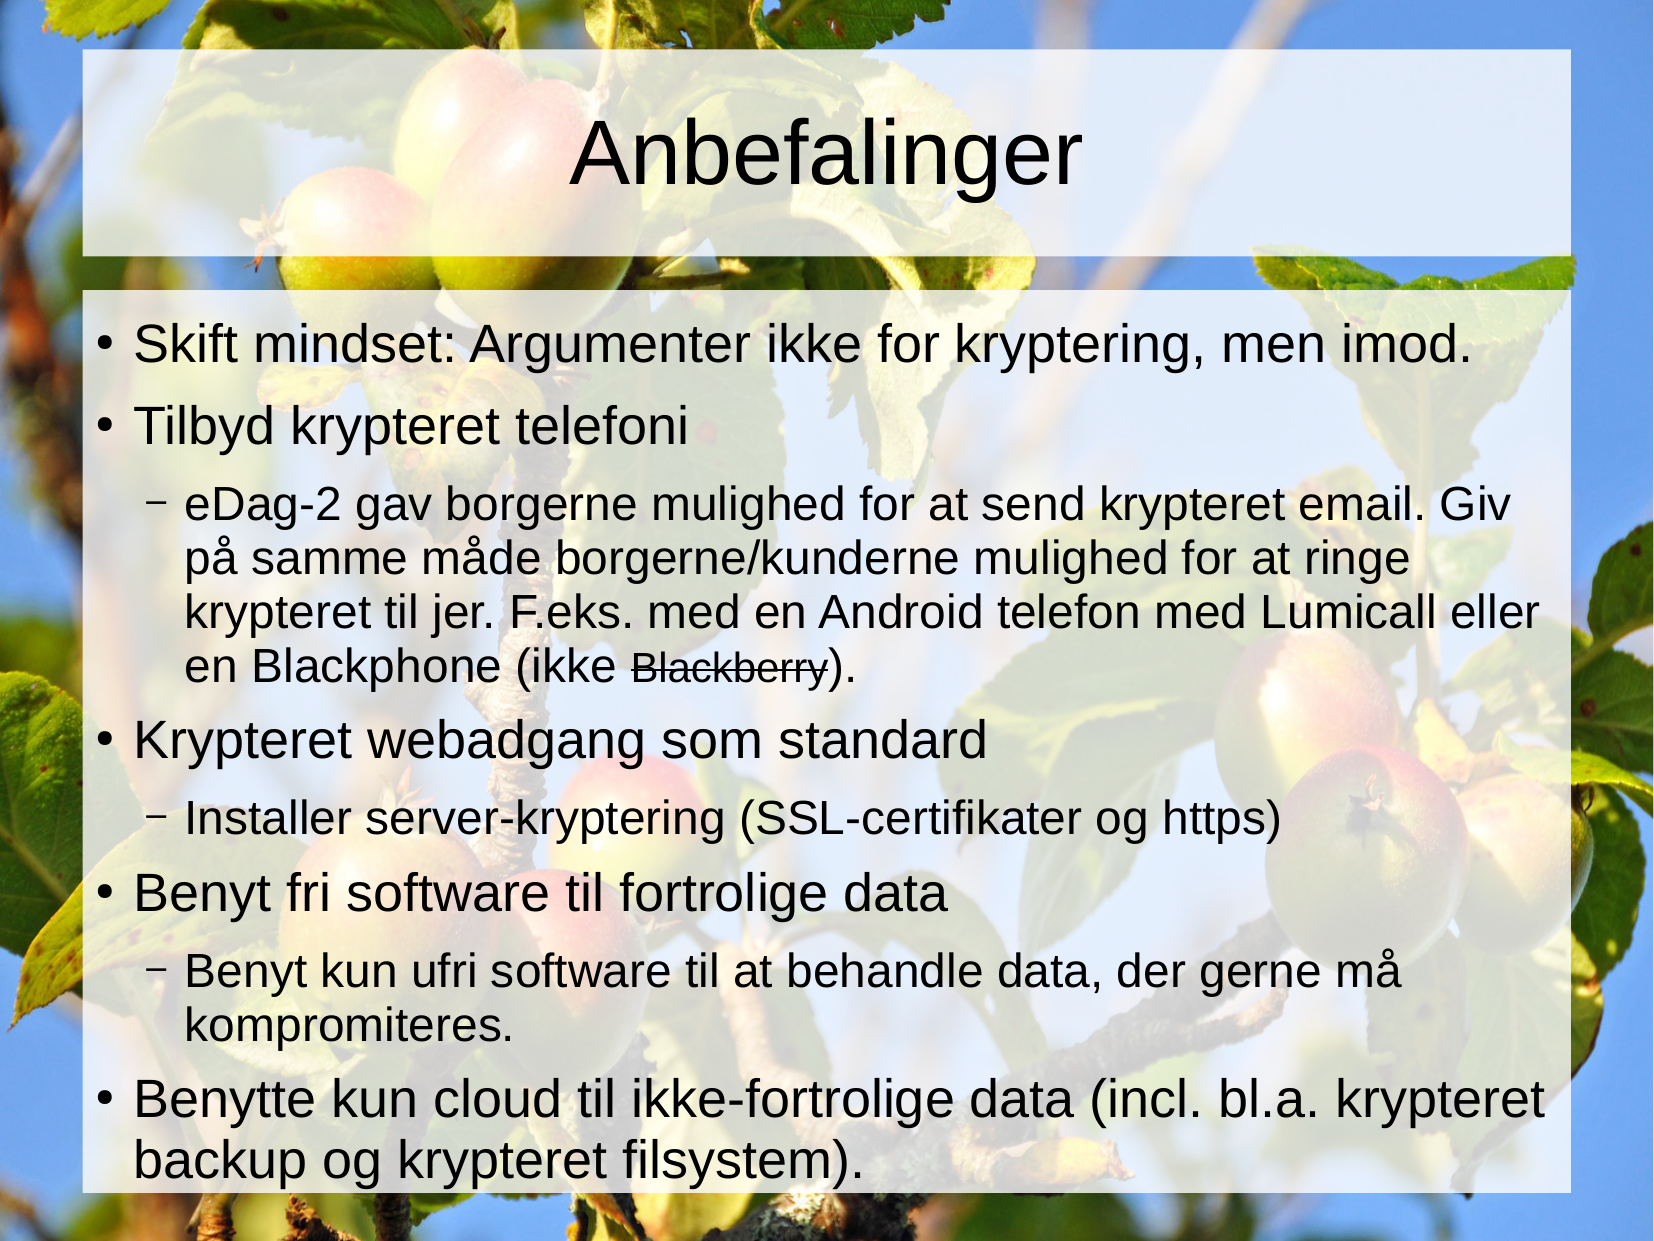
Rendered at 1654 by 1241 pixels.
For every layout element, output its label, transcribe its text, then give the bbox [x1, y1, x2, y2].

picture [0, 0, 1654, 1241]
list Skift mindset: Argumenter ikke for kryptering, men imod. Tilbyd krypteret telefoni eDag-2 gav borgerne mulighed for at send krypteret email. Giv på samme måde borgerne/kunderne mulighed for at ringe krypteret til jer. F.eks. med en Android telefon med Lumicall eller en Blackphone (ikke Blackberry). Krypteret webadgang som standard Installer server-kryptering (SSL-certifikater og https) Benyt fri software til fortrolige data Benyt kun ufri software til at behandle data, der gerne må kompromiteres. Benytte kun cloud til ikke-fortrolige data (incl. bl.a. krypteret backup og krypteret filsystem). [82, 290, 1571, 1193]
title Anbefalinger [82, 49, 1571, 257]
